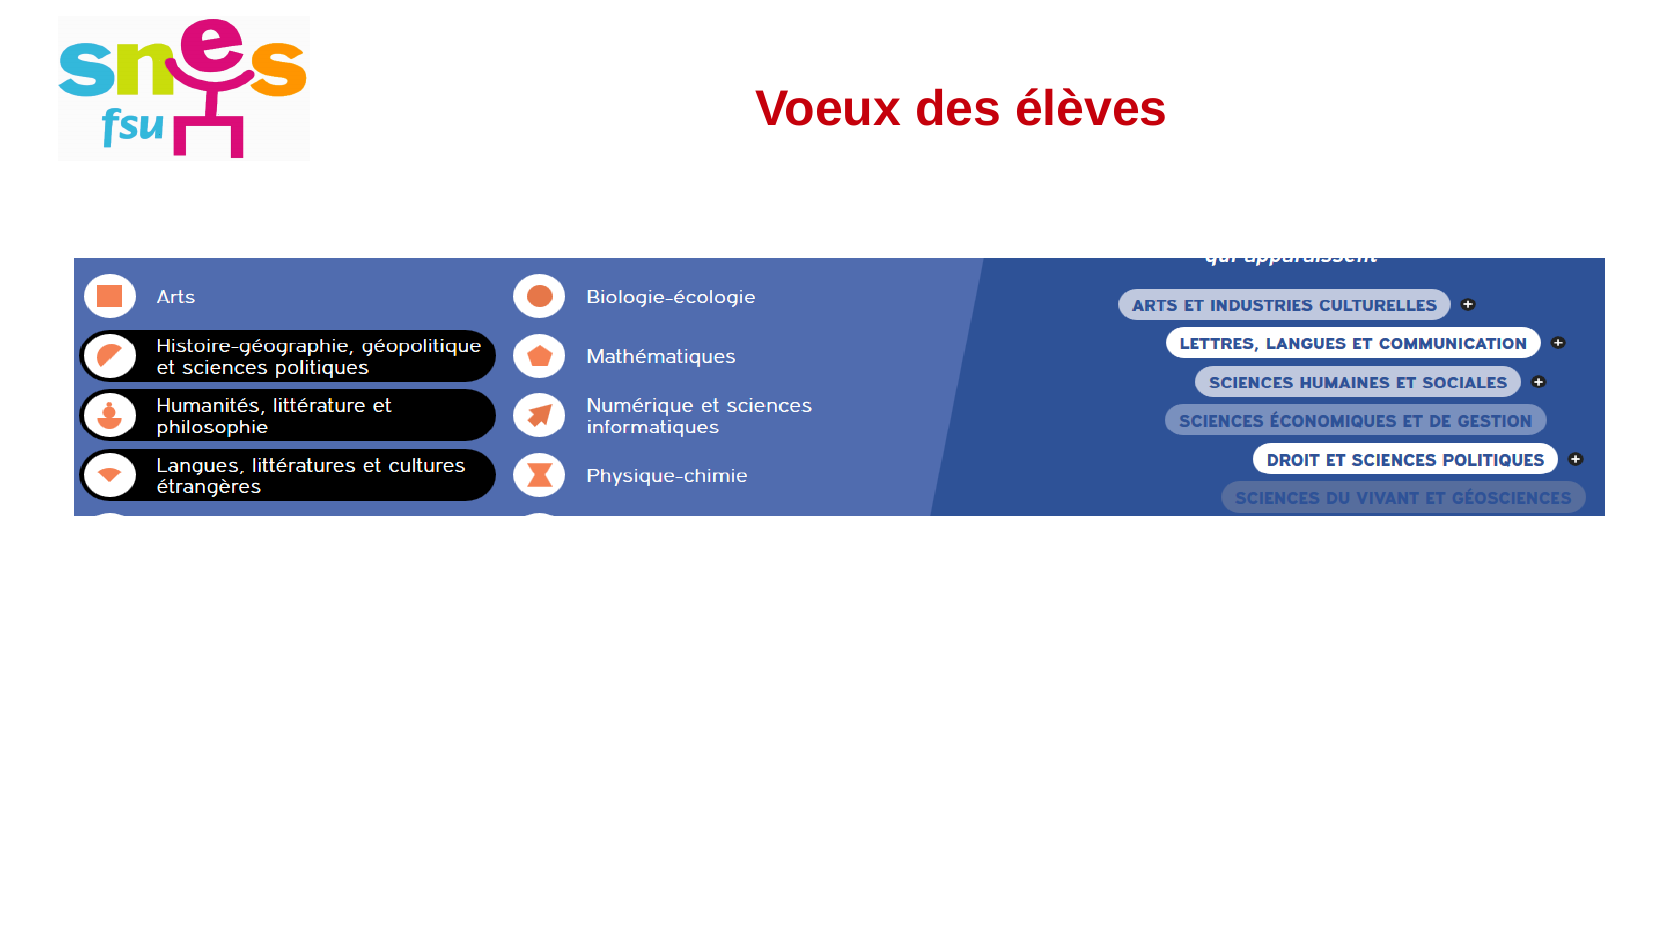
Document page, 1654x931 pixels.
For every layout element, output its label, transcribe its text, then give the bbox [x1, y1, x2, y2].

text_box Voeux des élèves [293, 72, 1629, 156]
picture [74, 258, 1605, 516]
picture [58, 17, 310, 161]
